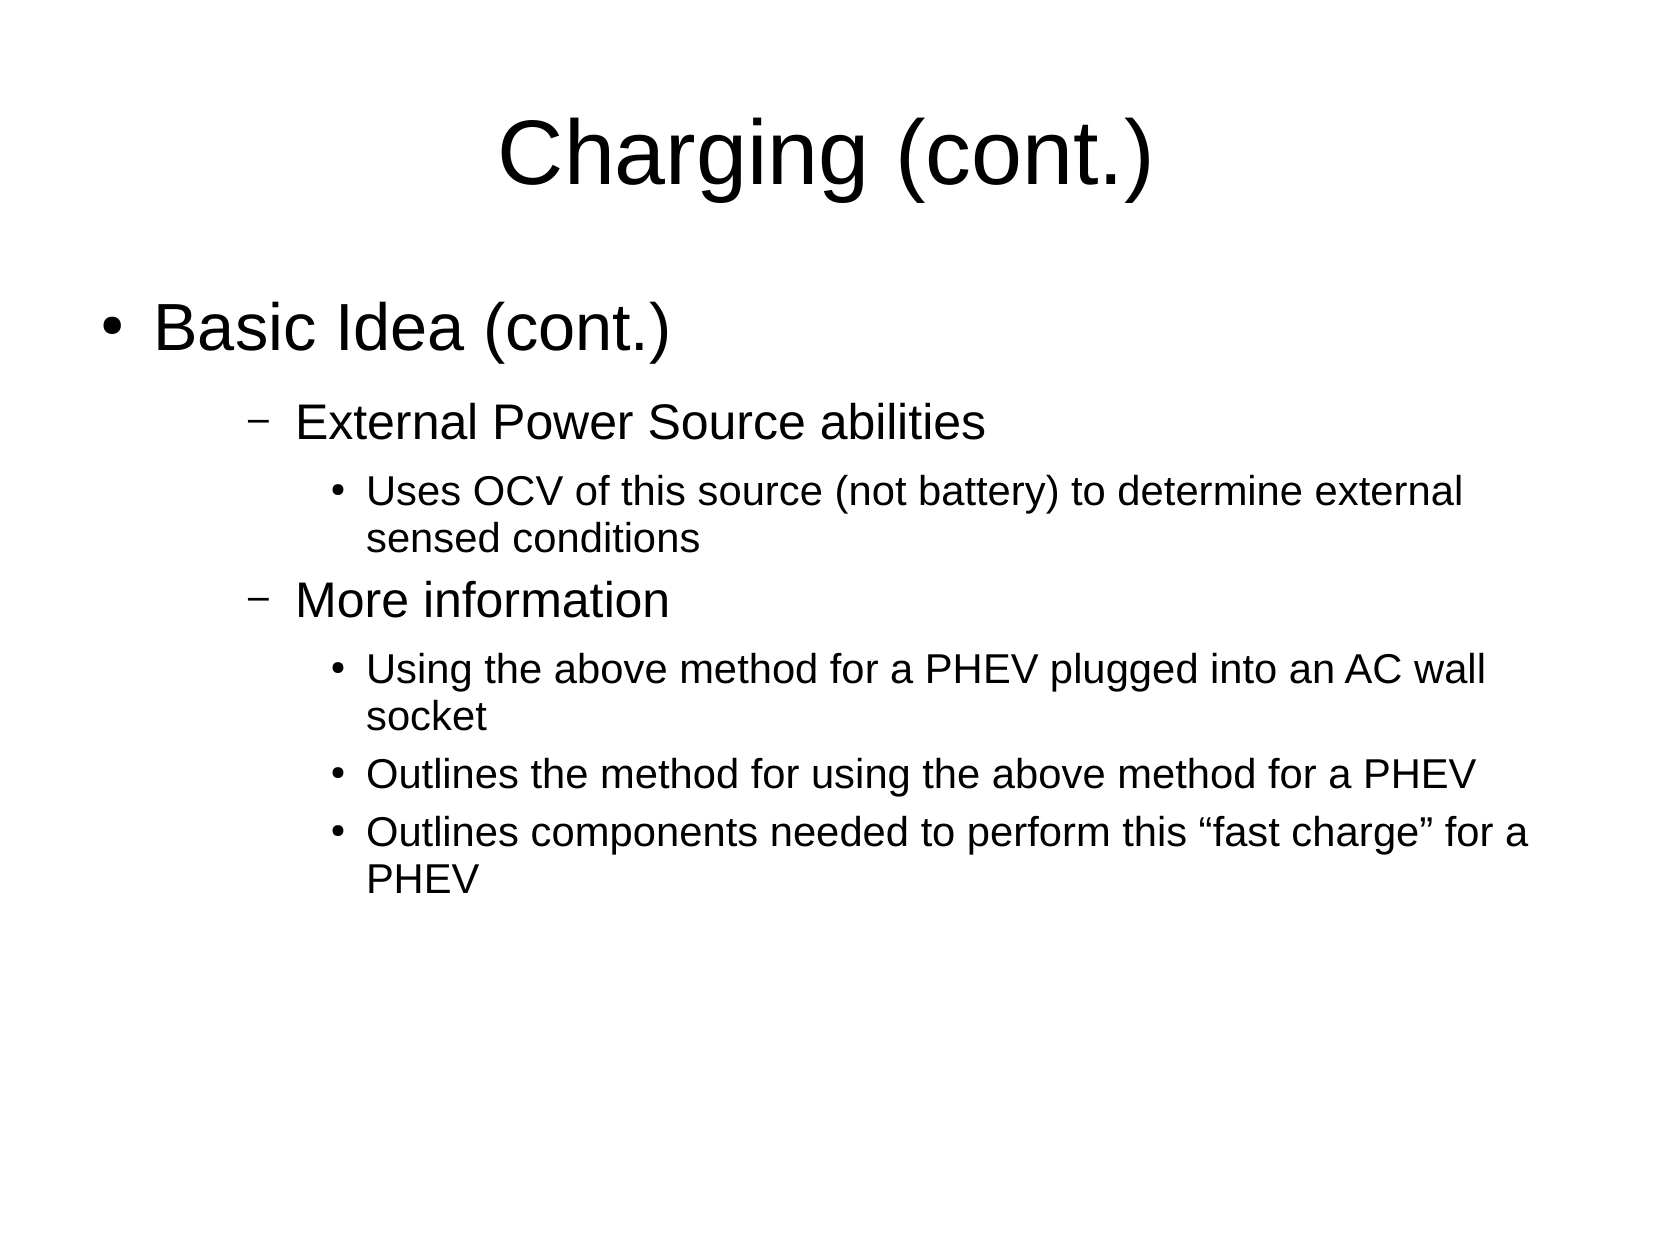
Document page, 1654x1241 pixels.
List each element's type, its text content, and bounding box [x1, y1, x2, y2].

title Charging (cont.) [82, 49, 1571, 257]
list Basic Idea (cont.) External Power Source abilities Uses OCV of this source (not battery) to determine external sensed conditions More information Using the above method for a PHEV plugged into an AC wall socket Outlines the method for using the above method for a PHEV Outlines components needed to perform this “fast charge” for a PHEV [82, 290, 1571, 1109]
